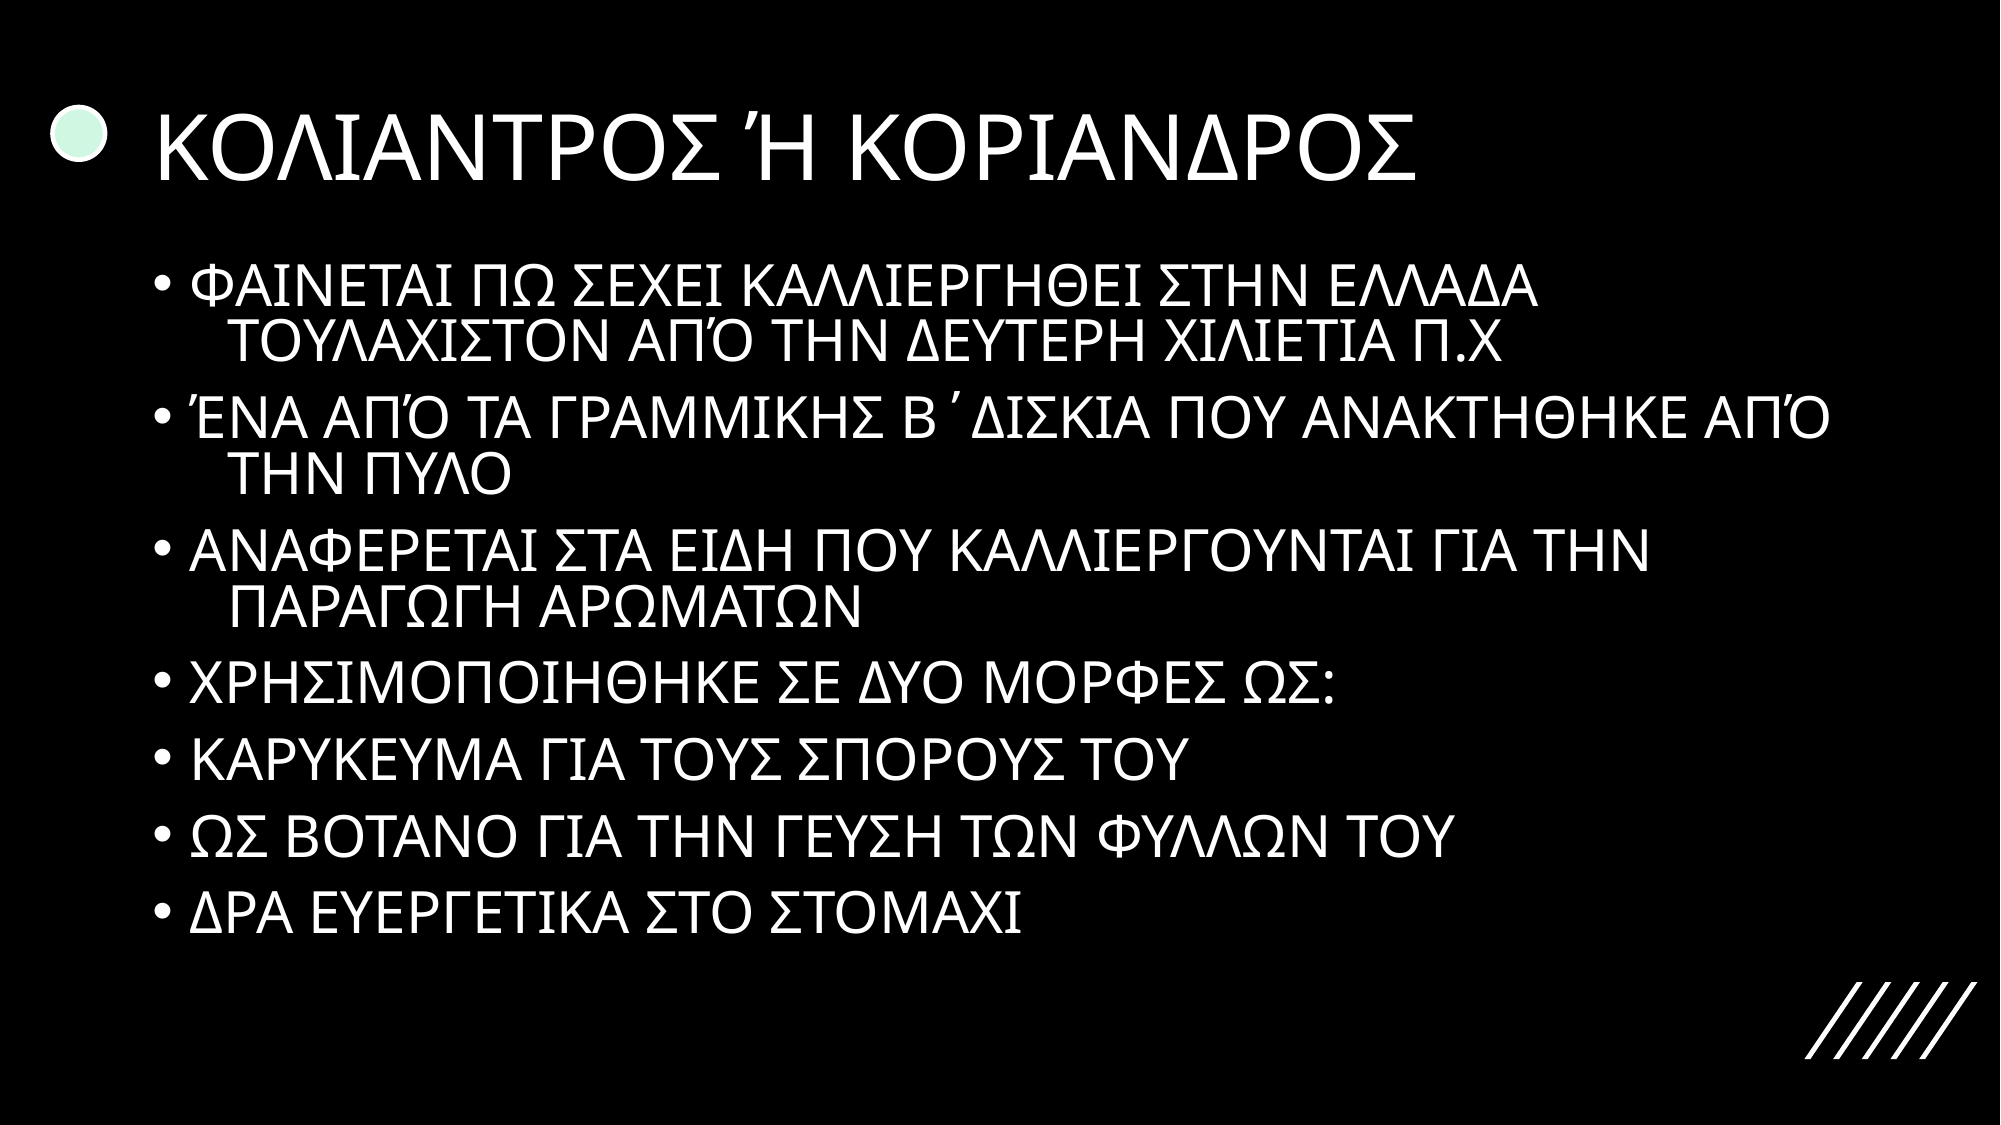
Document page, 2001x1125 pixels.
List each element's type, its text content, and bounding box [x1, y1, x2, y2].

list ΦΑΙΝΕΤΑΙ ΠΩ ΣΕΧΕΙ ΚΑΛΛΙΕΡΓΗΘΕΙ ΣΤΗΝ ΕΛΛΑΔΑ ΤΟΥΛΑΧΙΣΤΟΝ ΑΠΌ ΤΗΝ ΔΕΥΤΕΡΗ ΧΙΛΙΕΤΙΑ Π.Χ ΈΝΑ ΑΠΌ ΤΑ ΓΡΑΜΜΙΚΗΣ Β΄ΔΙΣΚΙΑ ΠΟΥ ΑΝΑΚΤΗΘΗΚΕ ΑΠΌ ΤΗΝ ΠΥΛΟ ΑΝΑΦΕΡΕΤΑΙ ΣΤΑ ΕΙΔΗ ΠΟΥ ΚΑΛΛΙΕΡΓΟΥΝΤΑΙ ΓΙΑ ΤΗΝ ΠΑΡΑΓΩΓΗ ΑΡΩΜΑΤΩΝ ΧΡΗΣΙΜΟΠΟΙΗΘΗΚΕ ΣΕ ΔΥΟ ΜΟΡΦΕΣ ΩΣ: ΚΑΡΥΚΕΥΜΑ ΓΙΑ ΤΟΥΣ ΣΠΟΡΟΥΣ ΤΟΥ ΩΣ ΒΟΤΑΝΟ ΓΙΑ ΤΗΝ ΓΕΥΣΗ ΤΩΝ ΦΥΛΛΩΝ ΤΟΥ ΔΡΑ ΕΥΕΡΓΕΤΙΚΑ ΣΤΟ ΣΤΟΜΑΧΙ [137, 253, 1863, 1014]
title ΚΟΛΙΑΝΤΡΟΣ Ή ΚΟΡΙΑΝΔΡΟΣ [137, 59, 1447, 243]
